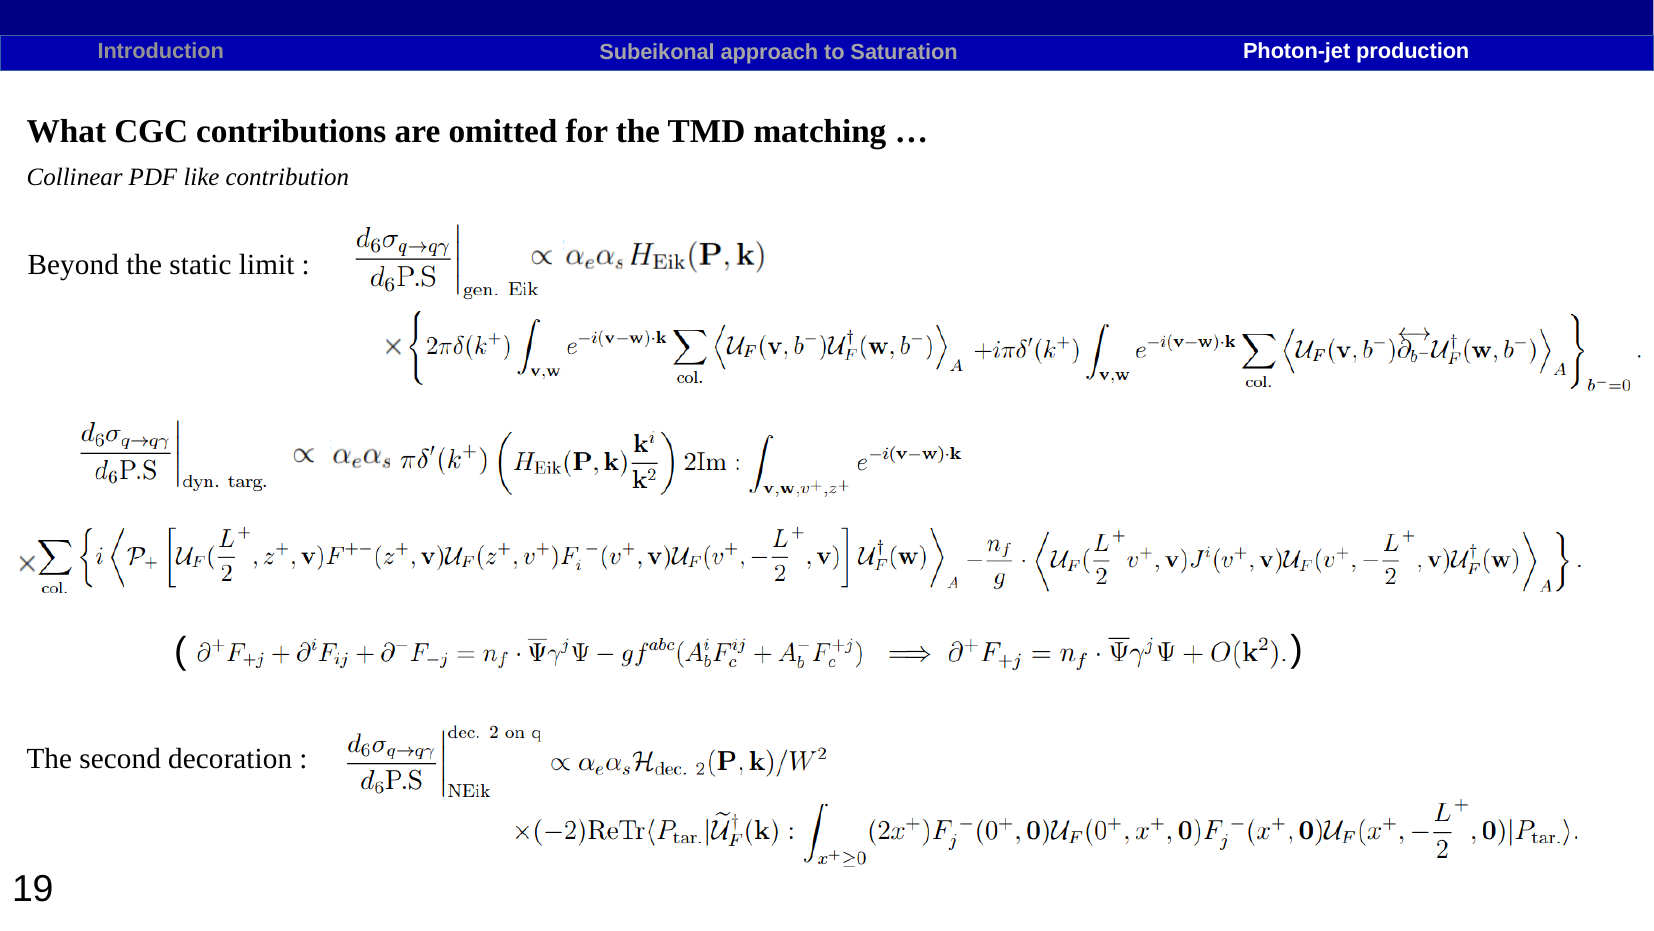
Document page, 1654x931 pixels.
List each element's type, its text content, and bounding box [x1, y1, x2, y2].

picture [330, 440, 390, 470]
picture [0, 413, 272, 500]
text_box ( [159, 622, 254, 680]
picture [12, 519, 1583, 610]
text_box Photon-jet production [1228, 31, 1524, 71]
picture [254, 628, 1289, 676]
picture [631, 227, 769, 287]
text_box Subeikonal approach to Saturation [584, 32, 1199, 80]
picture [563, 240, 623, 271]
picture [283, 437, 319, 473]
text_box Collinear PDF like contribution [11, 155, 579, 210]
text_box <numéro> [0, 860, 626, 931]
picture [331, 218, 1643, 404]
picture [330, 717, 1607, 875]
text_box Introduction [82, 31, 697, 71]
text_box Beyond the static limit : [12, 240, 332, 323]
text_box What CGC contributions are omitted for the TMD matching … [11, 105, 1193, 187]
text_box ) [1275, 620, 1371, 677]
text_box The second decoration : [11, 735, 330, 780]
text_box [0, 0, 1654, 71]
picture [400, 425, 1016, 508]
